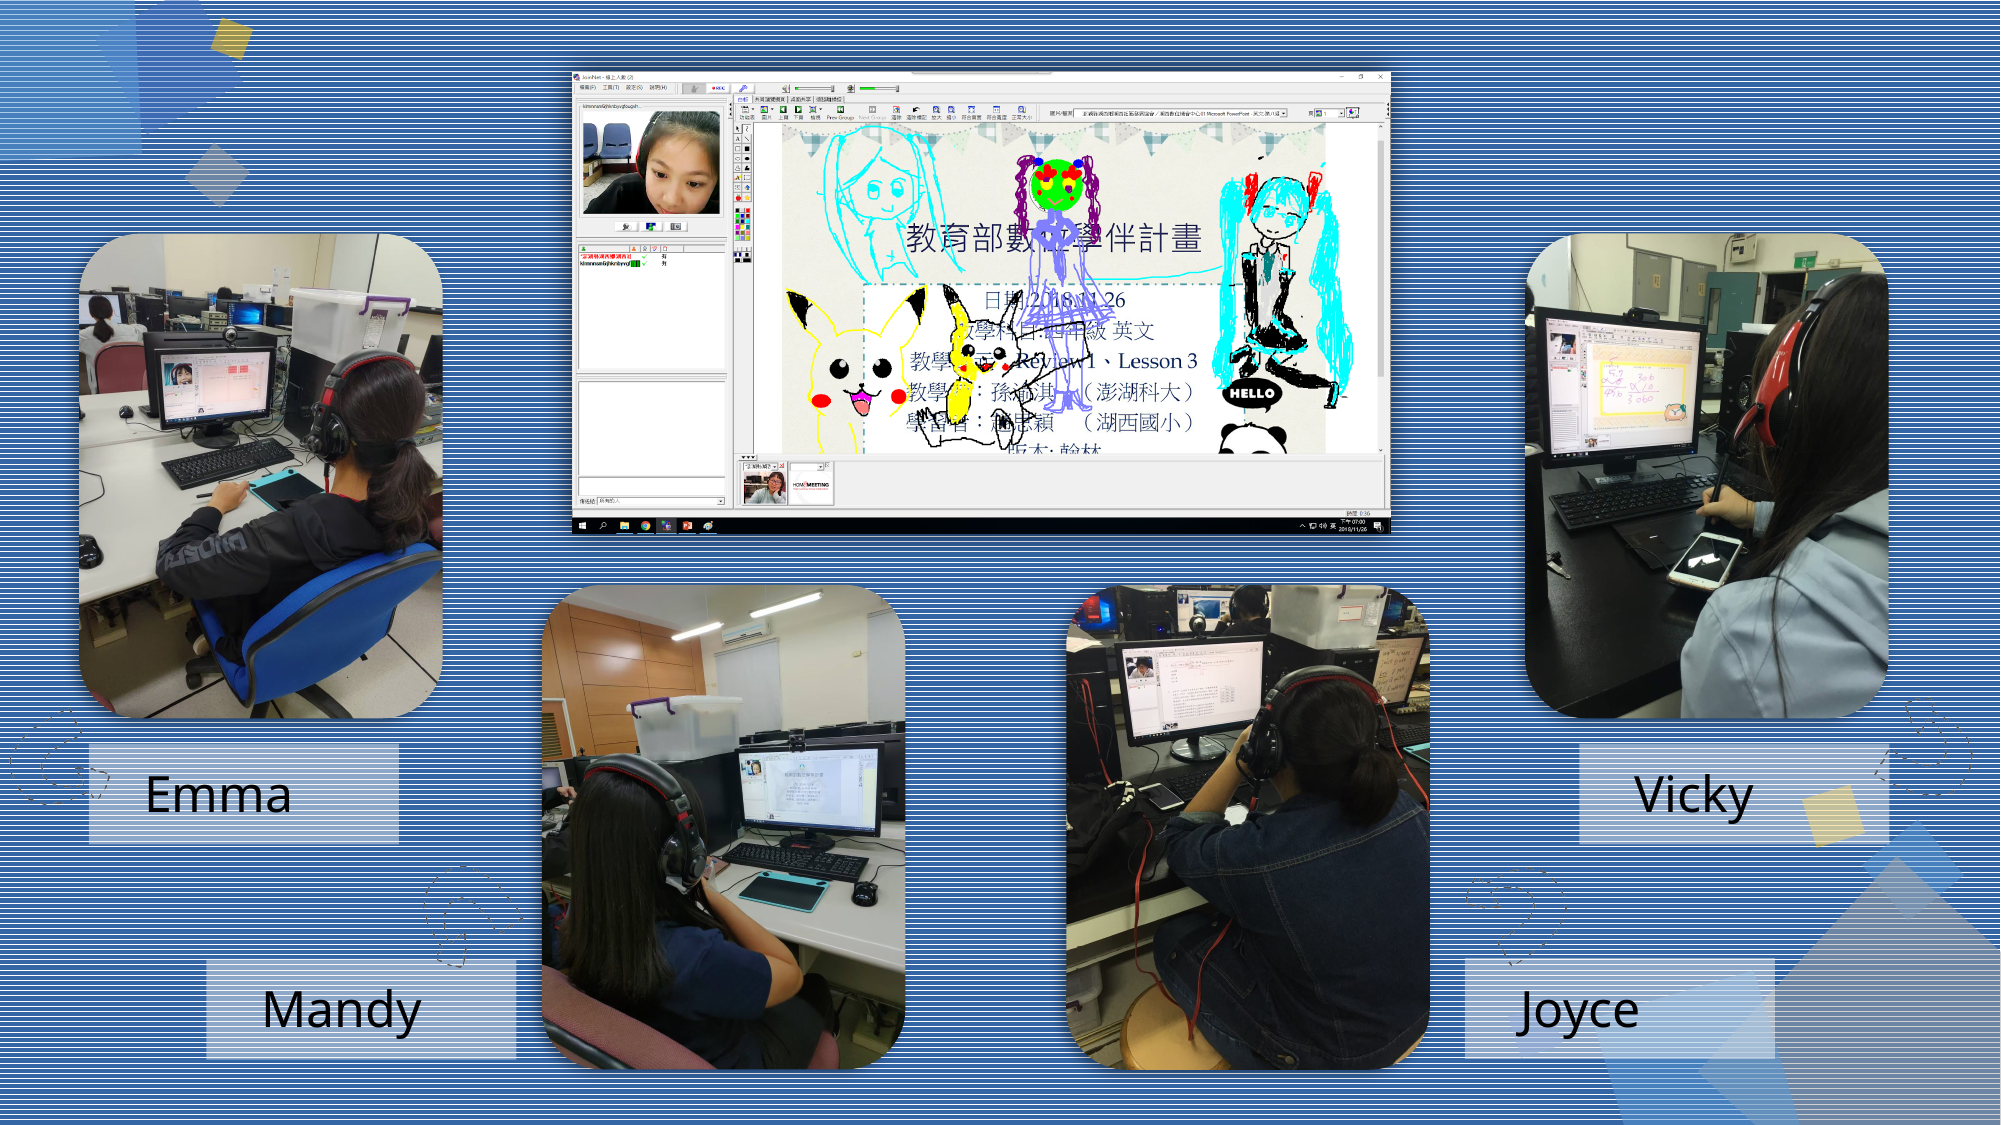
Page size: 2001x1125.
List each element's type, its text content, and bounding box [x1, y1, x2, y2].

picture [0, 663, 160, 870]
text_box [1579, 743, 1890, 845]
text_box [79, 233, 443, 719]
text_box [206, 958, 517, 1060]
text_box Vicky [1619, 755, 1858, 830]
text_box [88, 743, 399, 845]
text_box Joyce [1505, 969, 1744, 1045]
picture [356, 806, 571, 1021]
picture [1825, 647, 2000, 856]
text_box Mandy [246, 970, 485, 1046]
text_box [541, 584, 906, 1070]
text_box Emma [129, 755, 368, 830]
picture [572, 72, 1391, 534]
text_box [1464, 958, 1775, 1059]
text_box [1525, 233, 1889, 719]
text_box [1066, 584, 1430, 1070]
picture [1413, 801, 1625, 1013]
